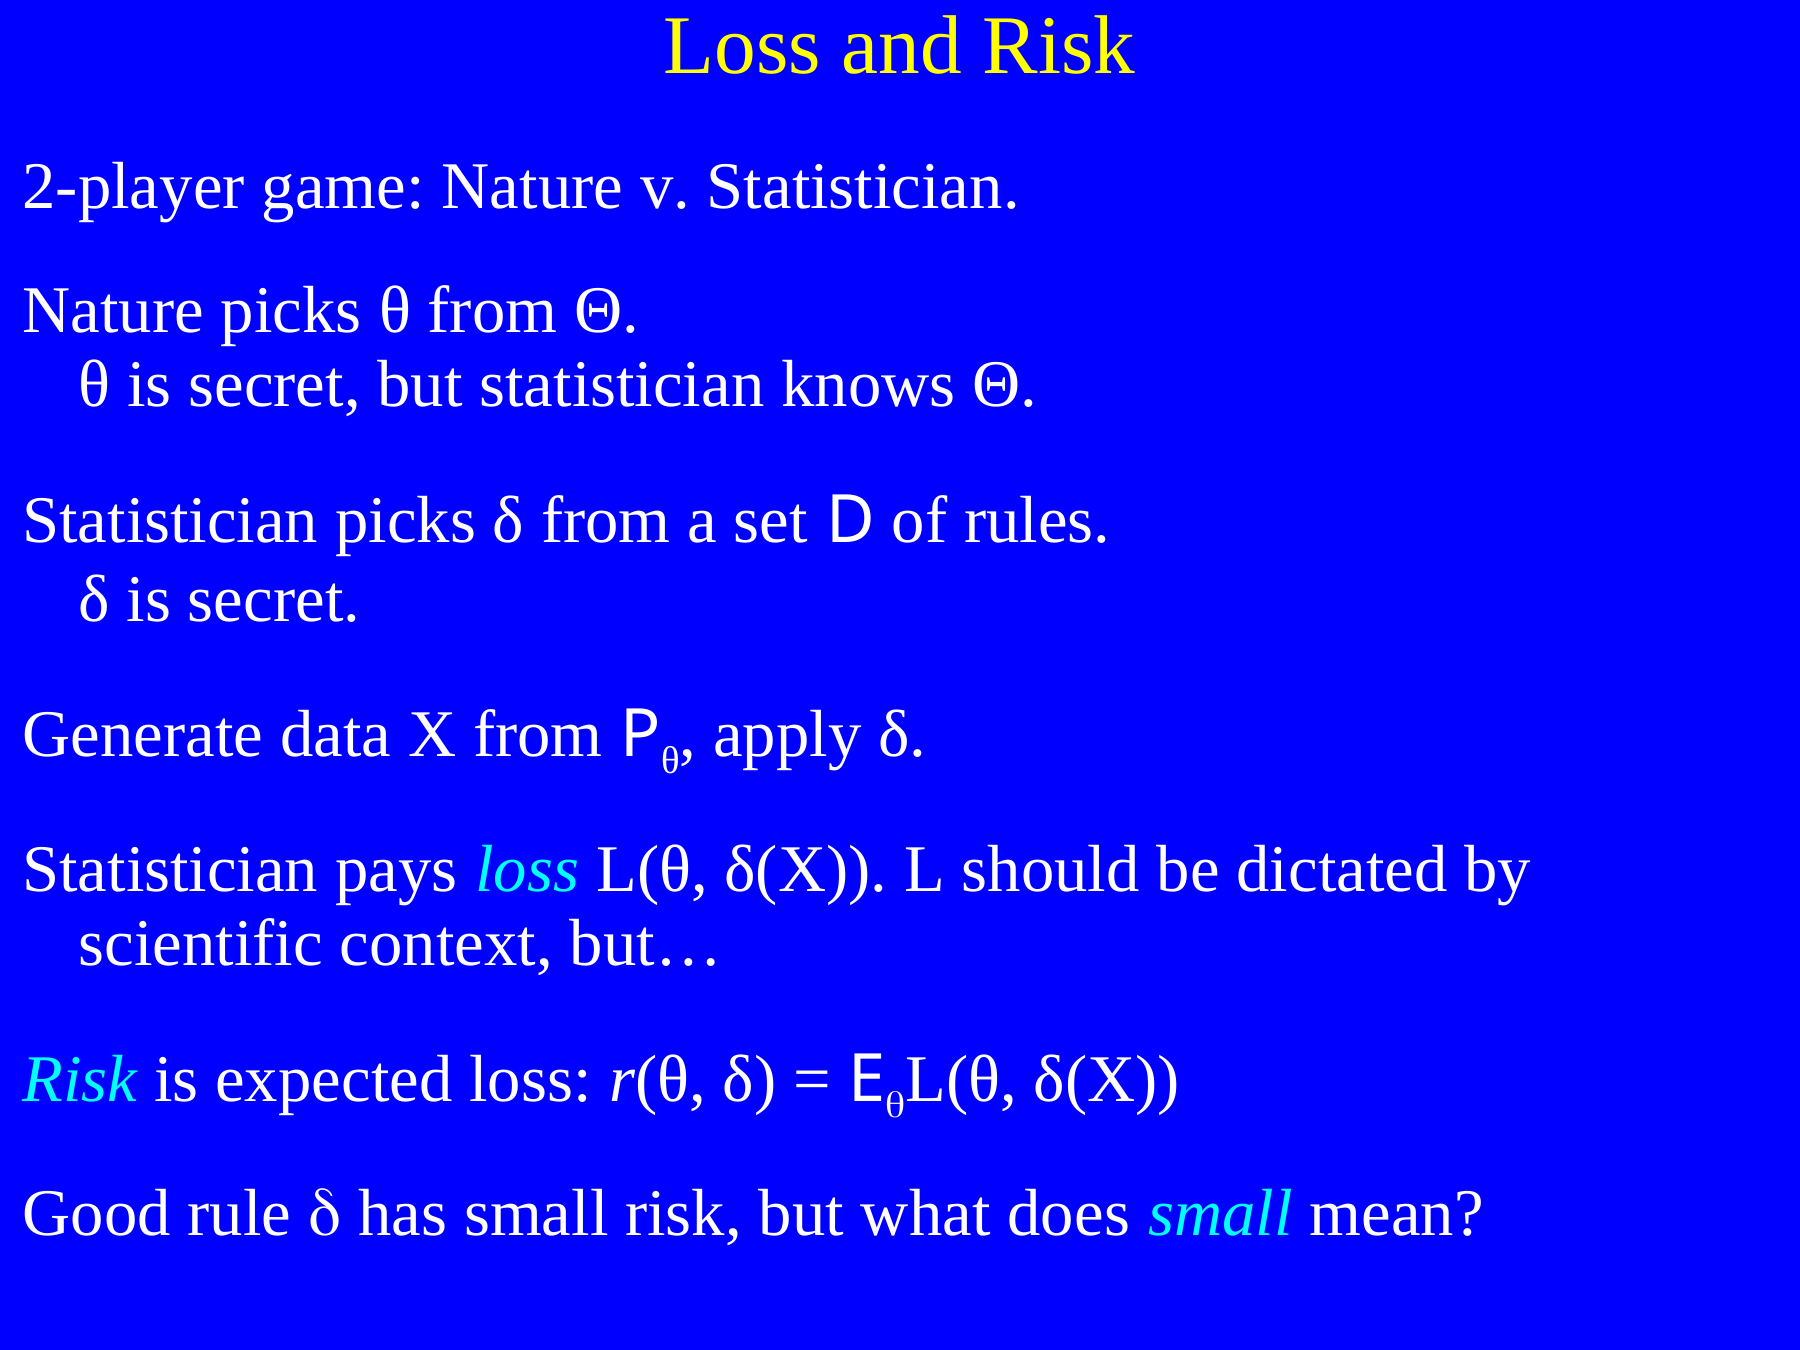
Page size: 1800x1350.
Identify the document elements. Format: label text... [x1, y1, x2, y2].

title Loss and Risk [0, 0, 1800, 106]
list 2-player game: Nature v. Statistician. Nature picks θ from Θ. θ is secret, but statistician knows Θ. Statistician picks δ from a set D of rules. δ is secret. Generate data X from Pθ, apply δ. Statistician pays loss L(θ, δ(X)). L should be dictated by scientific context, but… Risk is expected loss: r(θ, δ) = EL(θ, δ(X)) Good rule  has small risk, but what does small mean? [0, 137, 1800, 1350]
